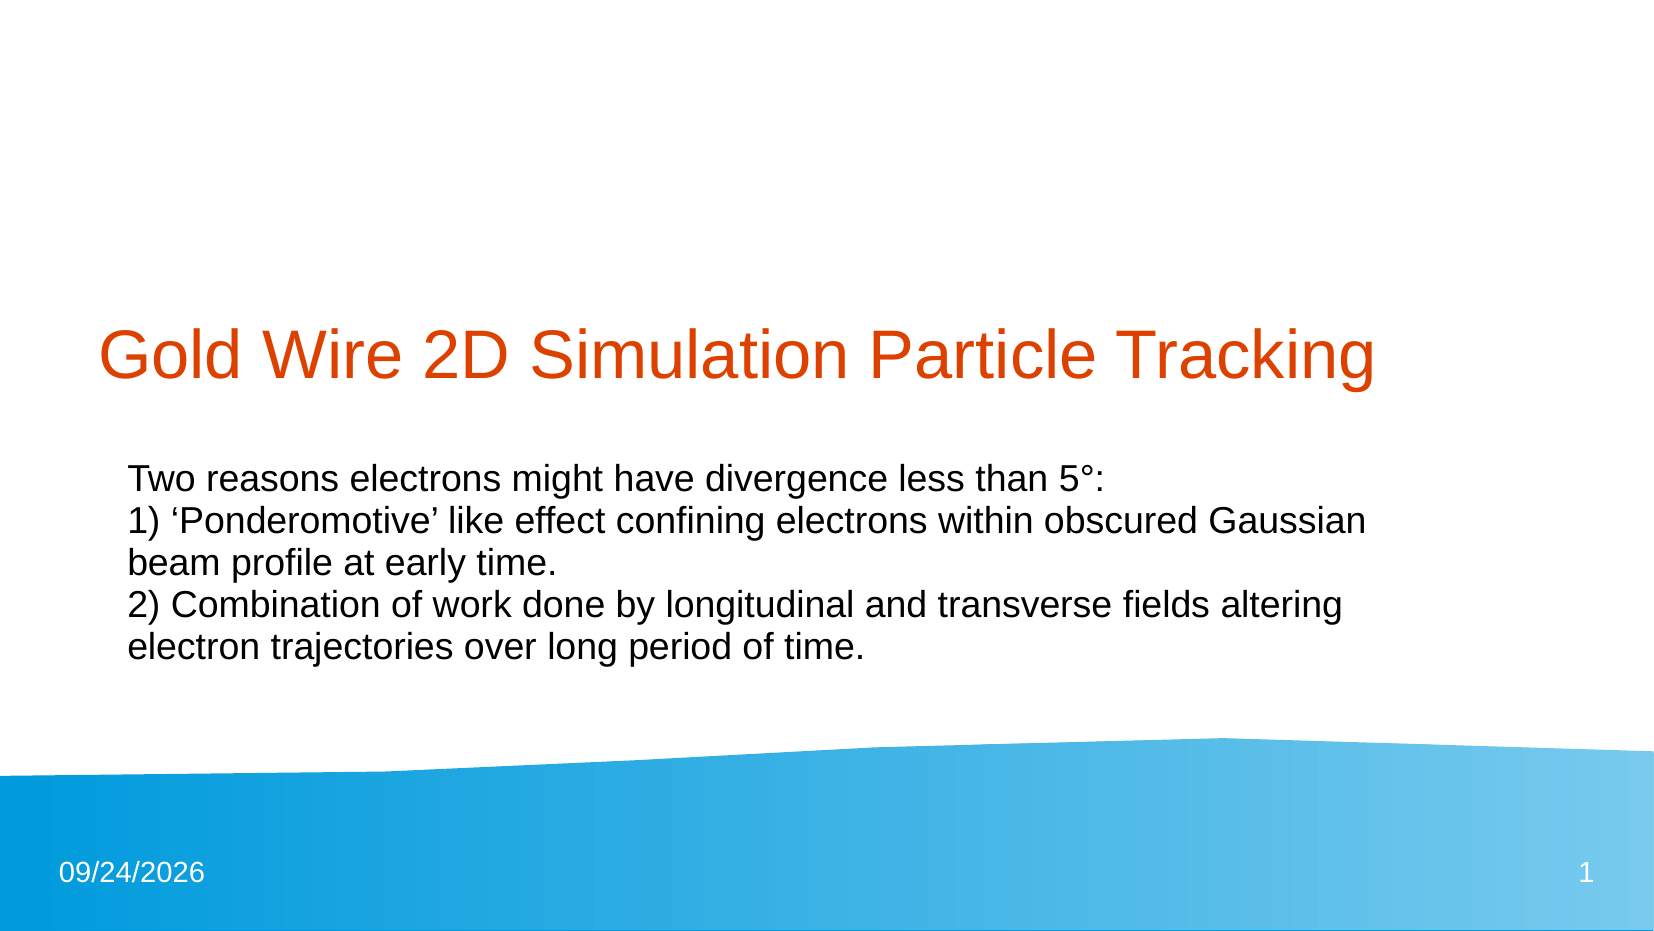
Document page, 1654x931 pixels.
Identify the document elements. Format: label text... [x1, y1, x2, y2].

text_box Two reasons electrons might have divergence less than 5°: 1) ‘Ponderomotive’ like effect confining electrons within obscured Gaussian beam profile at early time. 2) Combination of work done by longitudinal and transverse fields altering electron trajectories over long period of time. [112, 450, 1388, 675]
title Gold Wire 2D Simulation Particle Tracking [0, 265, 1477, 443]
